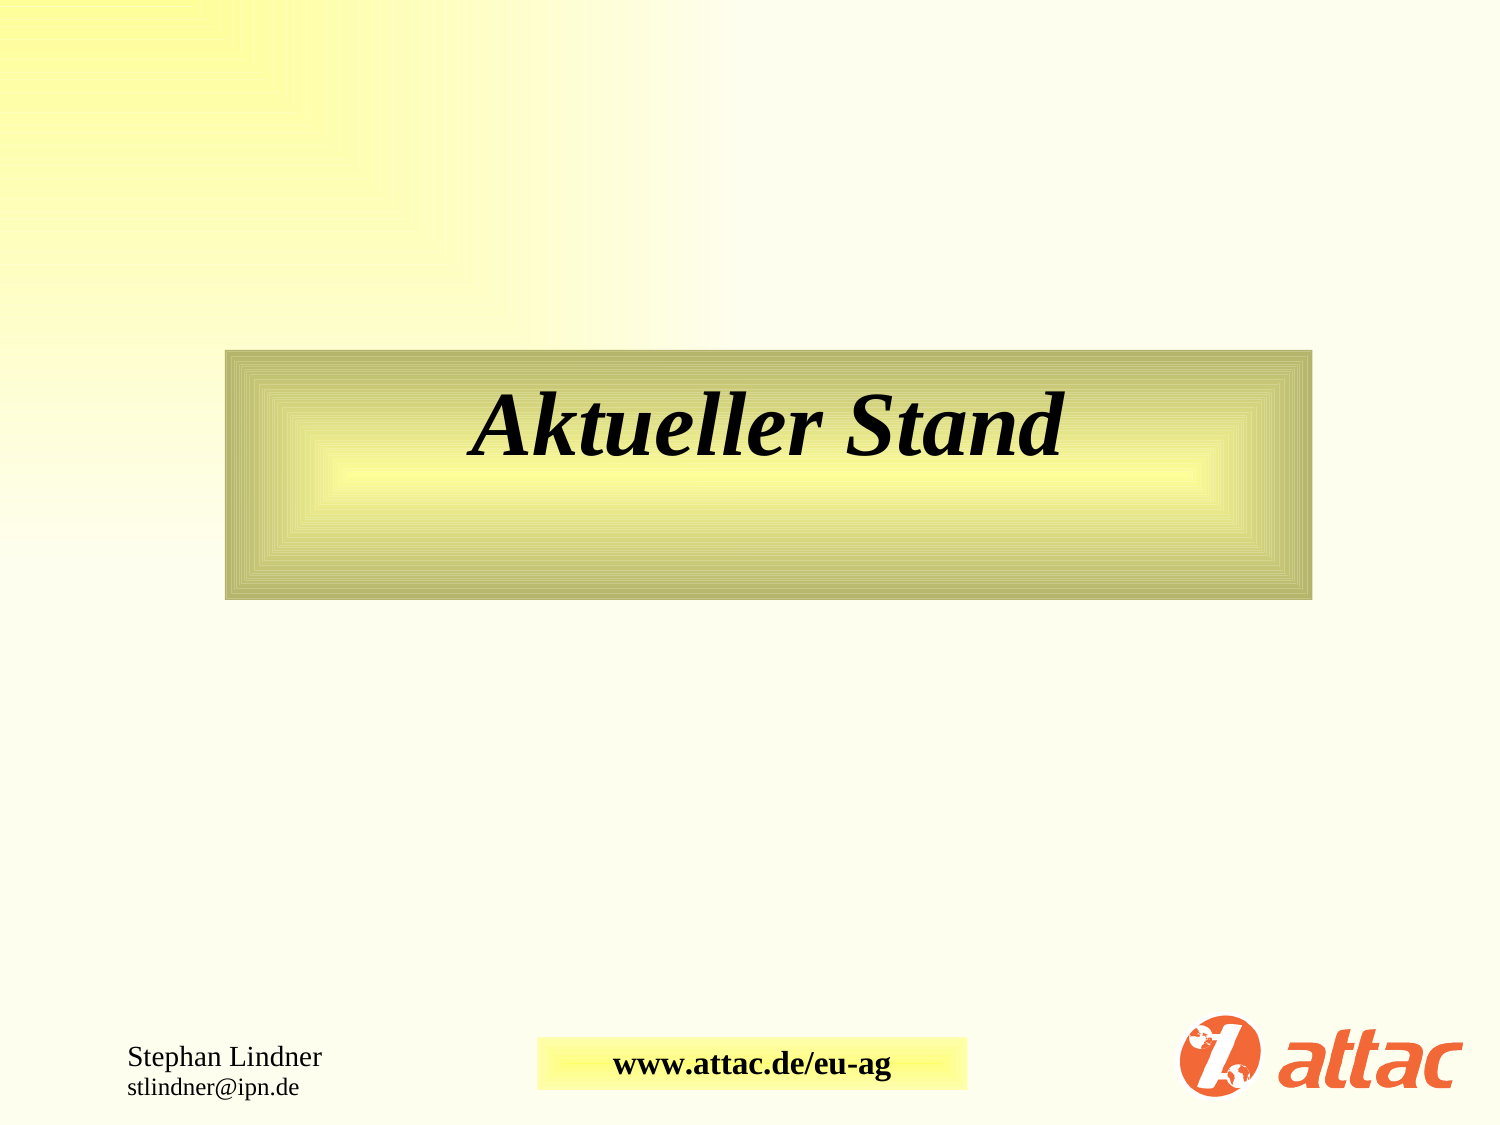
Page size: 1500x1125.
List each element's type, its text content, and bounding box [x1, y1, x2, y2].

picture [1175, 1012, 1463, 1101]
text_box Stephan Lindner stlindner@ipn.de [112, 1032, 338, 1109]
text_box www.attac.de/eu-ag [537, 1037, 968, 1090]
title Aktueller Stand [224, 349, 1313, 601]
